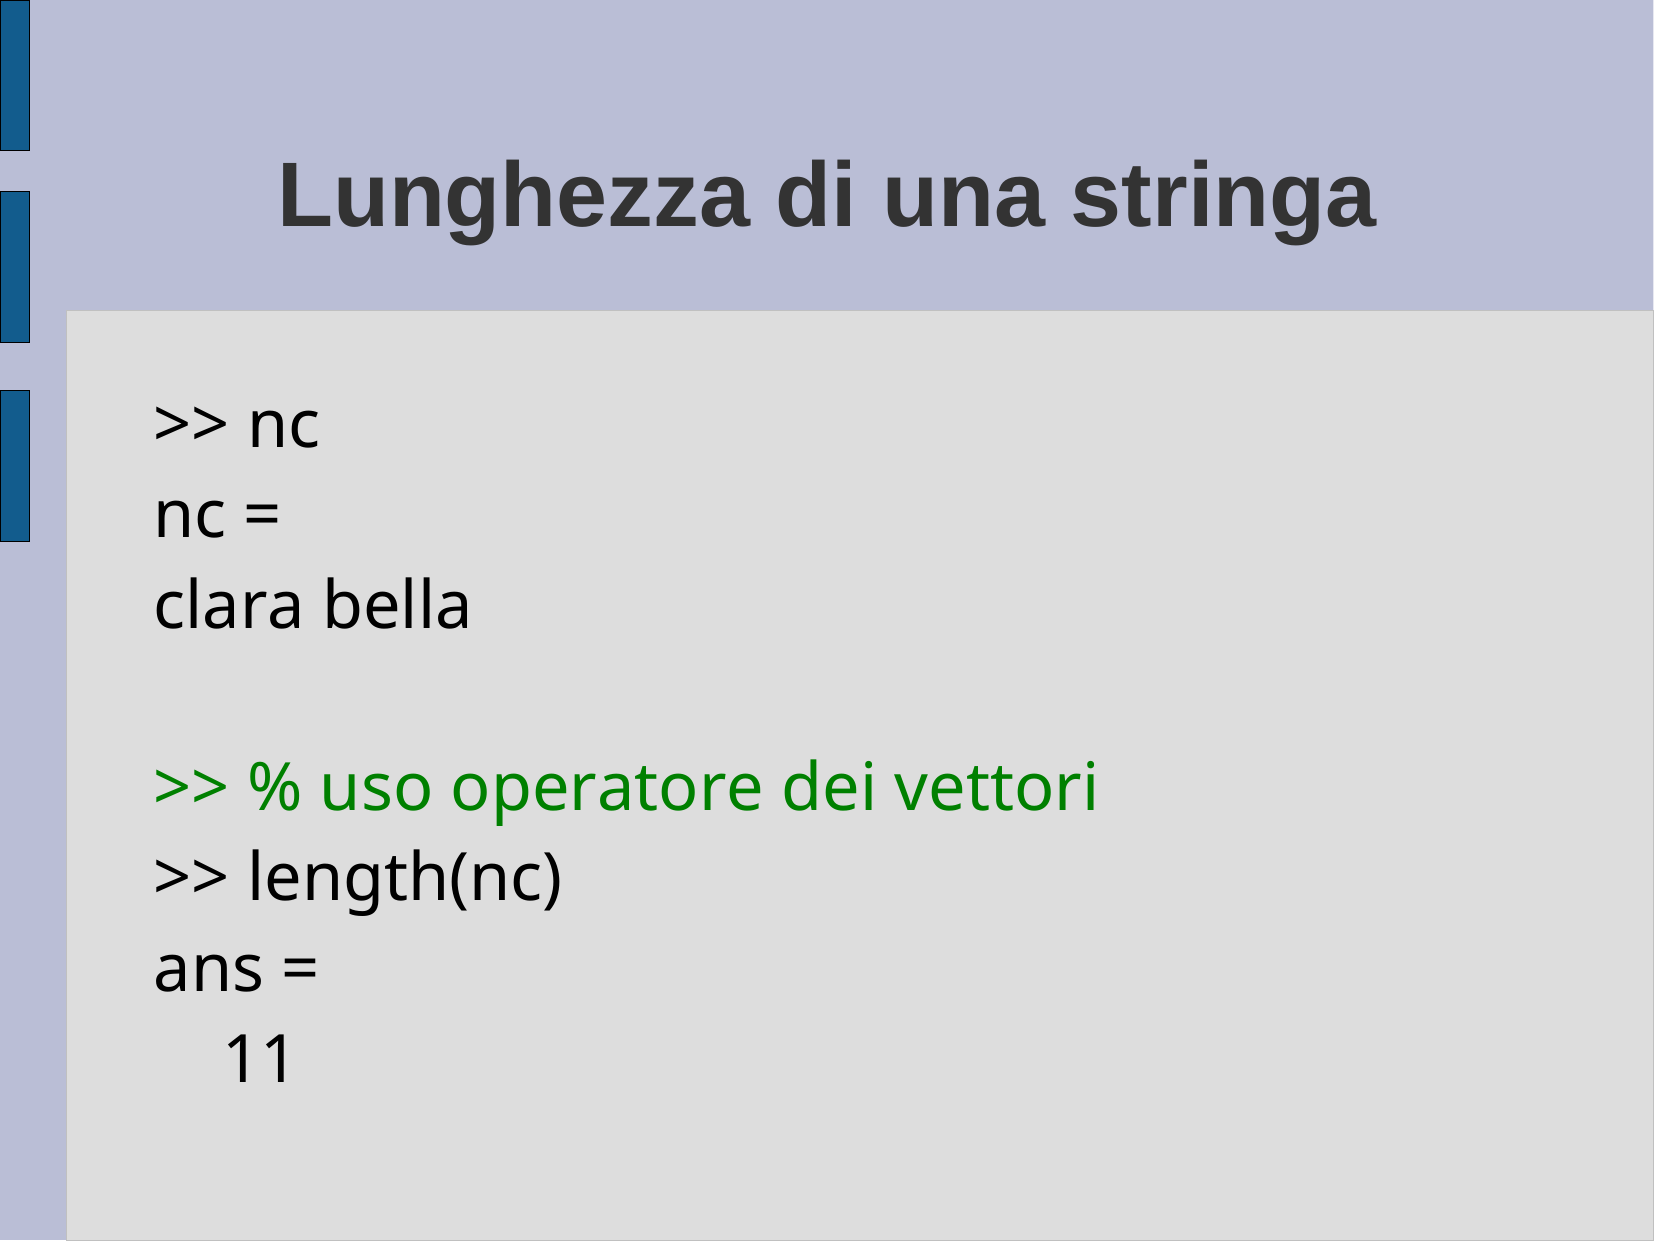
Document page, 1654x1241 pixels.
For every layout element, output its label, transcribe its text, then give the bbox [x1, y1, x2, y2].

title Lunghezza di una stringa [121, 98, 1534, 291]
subtitle >> nc nc = clara bella >> % uso operatore dei vettori >> length(nc) ans = 11 [118, 355, 1531, 1123]
